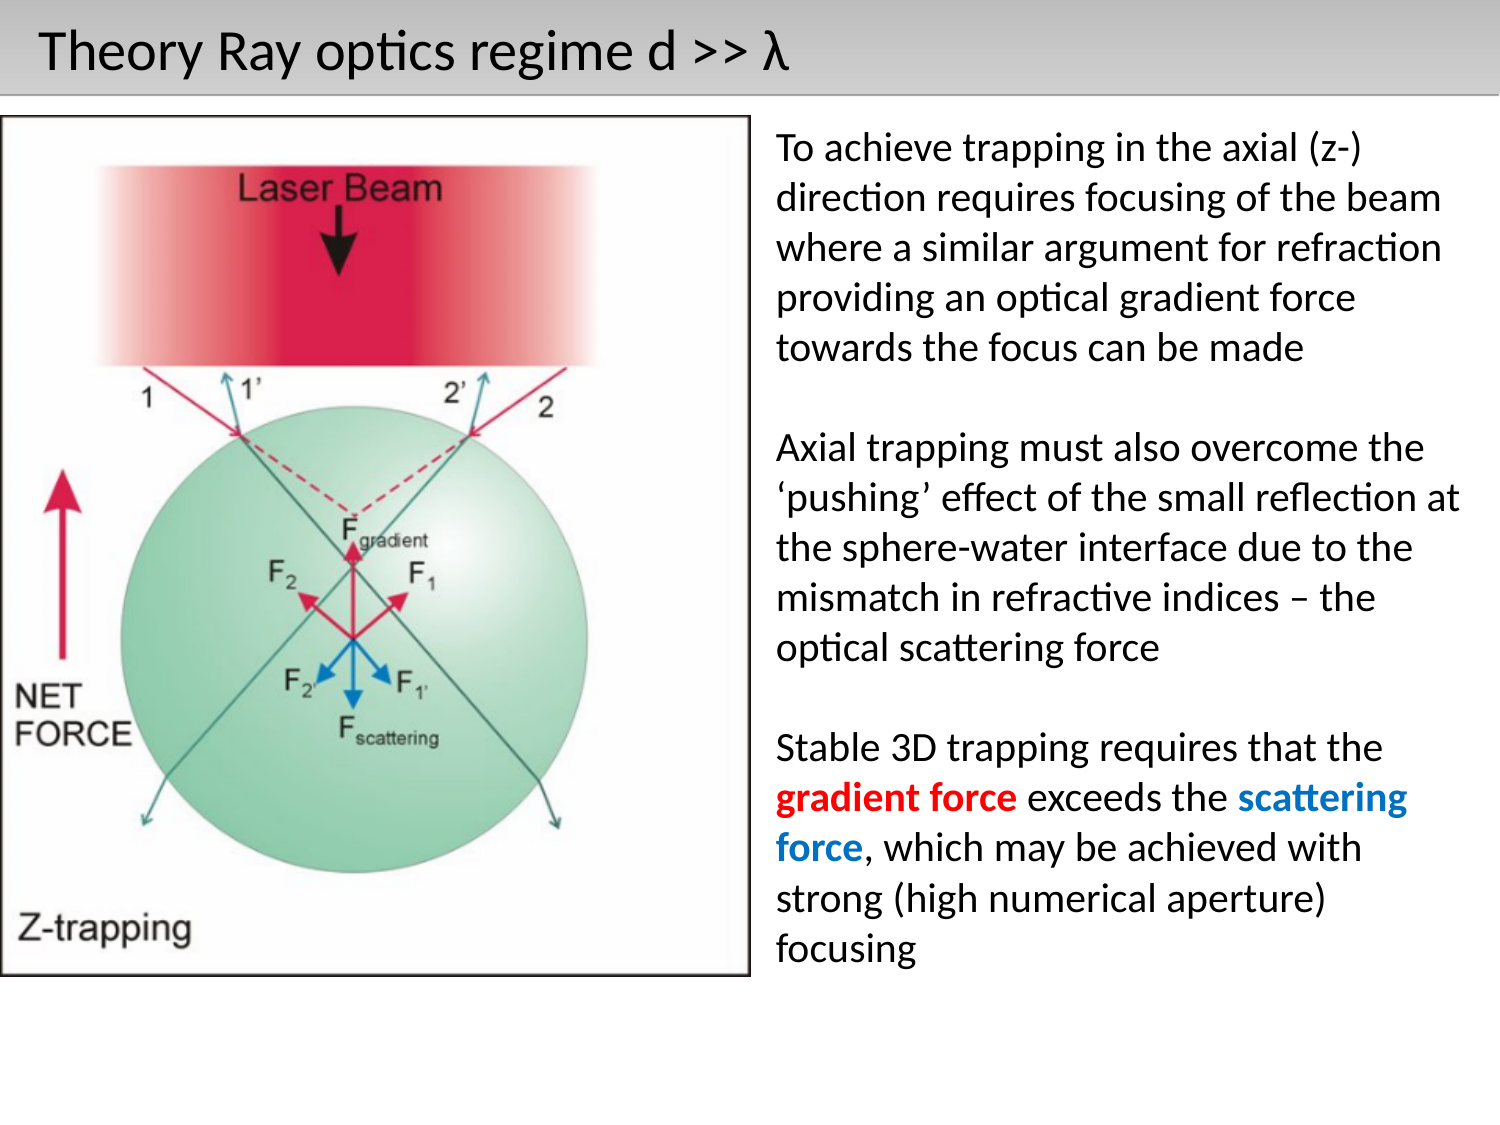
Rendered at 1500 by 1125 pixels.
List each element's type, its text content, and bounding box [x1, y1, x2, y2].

text_box To achieve trapping in the axial (z-) direction requires focusing of the beam where a similar argument for refraction providing an optical gradient force towards the focus can be made Axial trapping must also overcome the ‘pushing’ effect of the small reflection at the sphere-water interface due to the mismatch in refractive indices – the optical scattering force Stable 3D trapping requires that the gradient force exceeds the scattering force, which may be achieved with strong (high numerical aperture) focusing [737, 112, 1500, 1125]
title Theory Ray optics regime d >> λ [46, 0, 1500, 94]
picture [0, 115, 751, 977]
